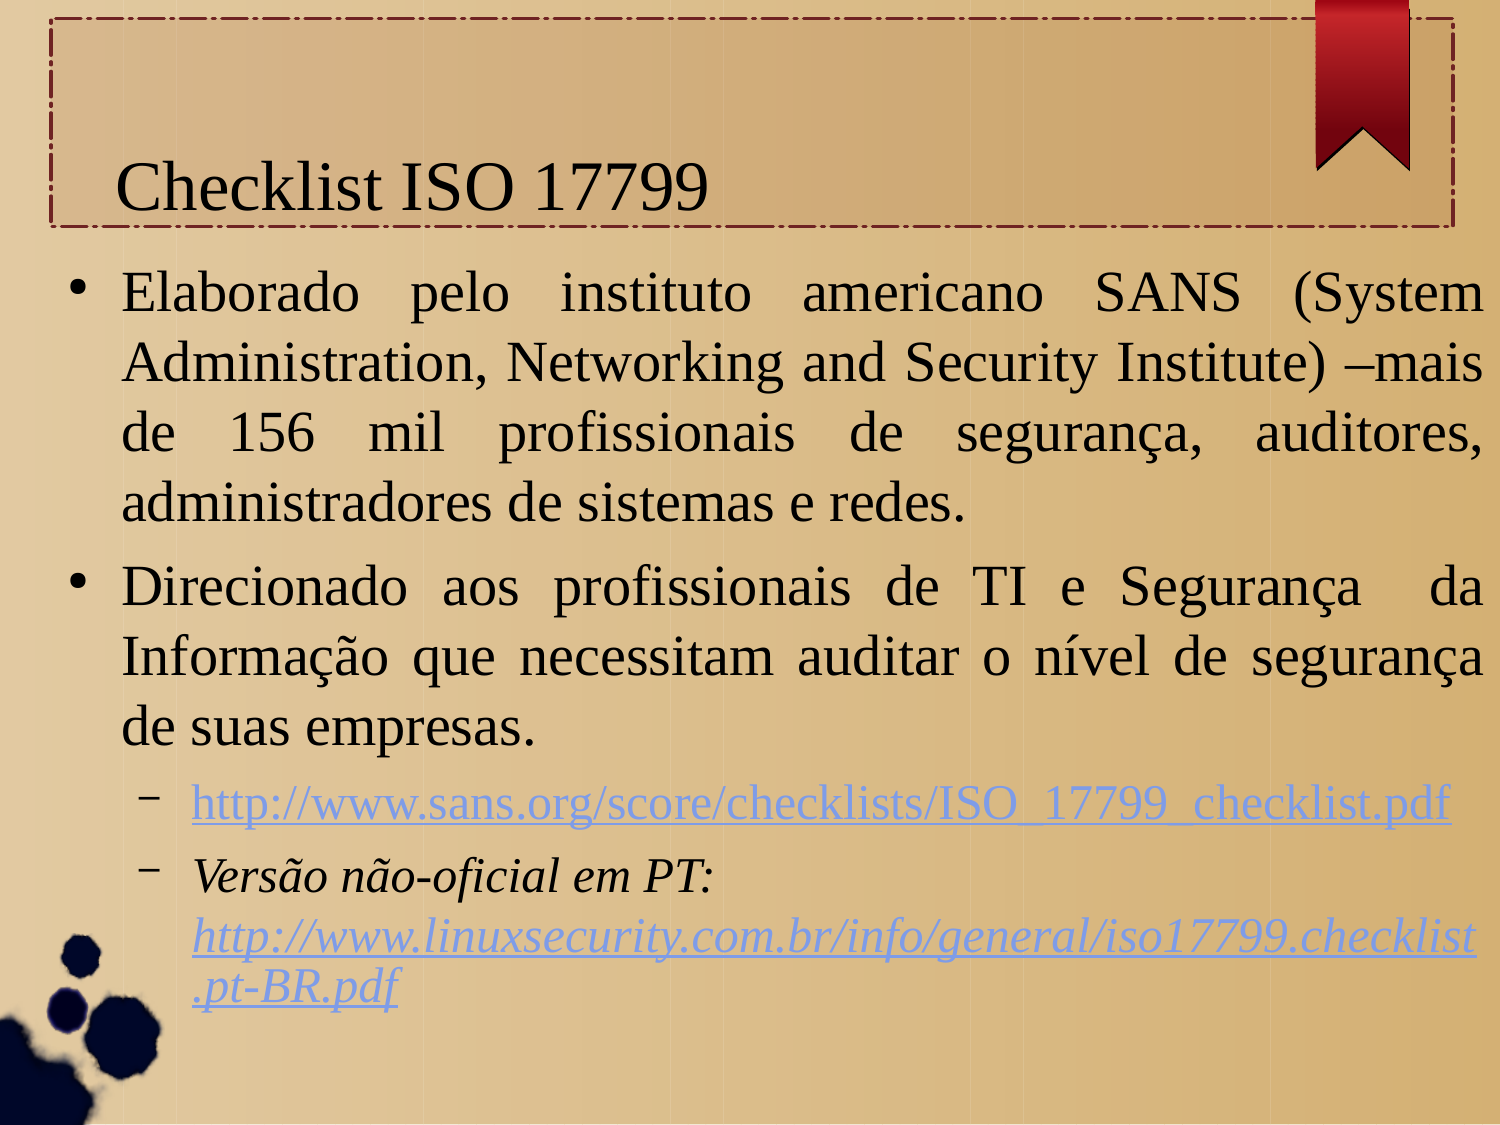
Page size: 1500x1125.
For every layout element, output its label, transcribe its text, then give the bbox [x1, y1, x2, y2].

list Elaborado pelo instituto americano SANS (System Administration, Networking and Security Institute) –mais de 156 mil profissionais de segurança, auditores, administradores de sistemas e redes. Direcionado aos profissionais de TI e Segurança da Informação que necessitam auditar o nível de segurança de suas empresas. http://www.sans.org/score/checklists/ISO_17799_checklist.pdf Versão não-oficial em PT: http://www.linuxsecurity.com.br/info/general/iso17799.checklist.pt-BR.pdf [35, 246, 1500, 1006]
title Checklist ISO 17799 [74, 20, 1313, 233]
